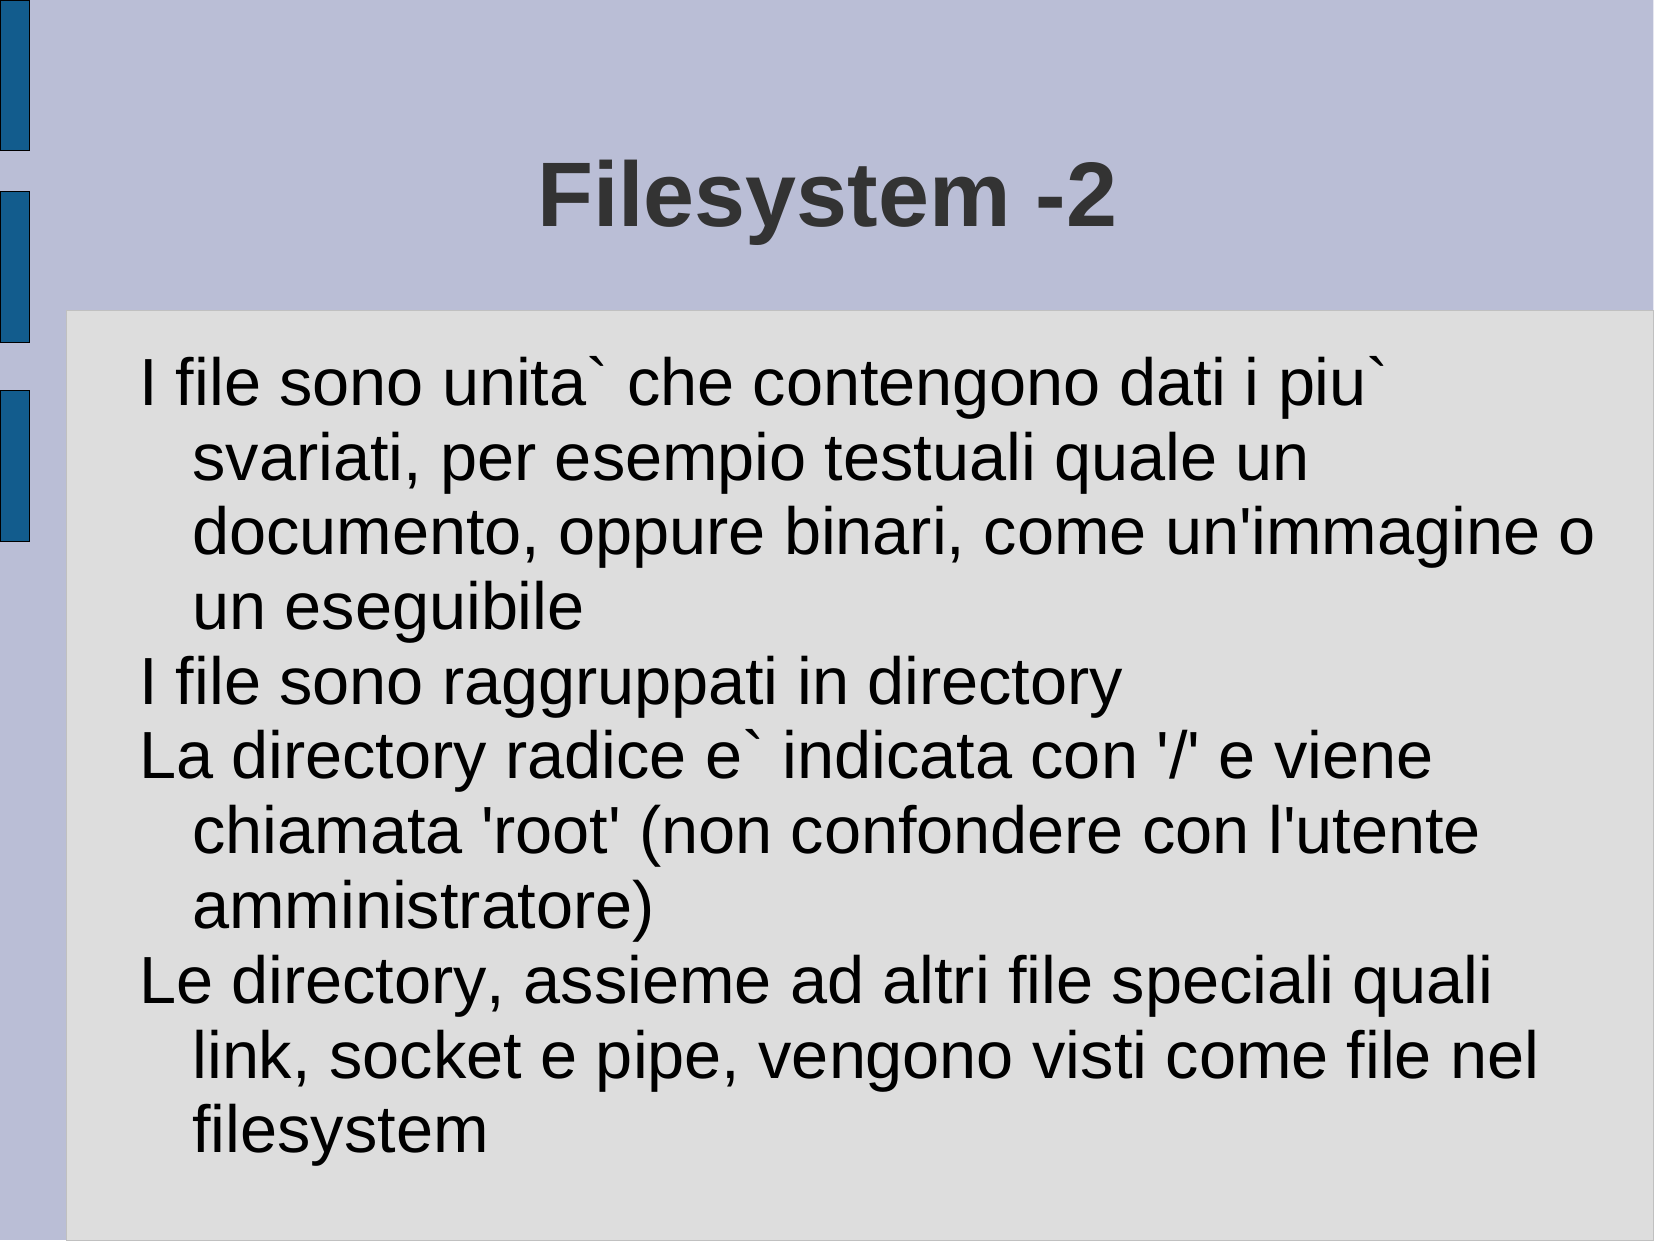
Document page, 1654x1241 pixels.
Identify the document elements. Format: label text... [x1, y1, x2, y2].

title Filesystem -2 [121, 91, 1534, 299]
list I file sono unita` che contengono dati i piu` svariati, per esempio testuali quale un documento, oppure binari, come un'immagine o un eseguibile I file sono raggruppati in directory La directory radice e` indicata con '/' e viene chiamata 'root' (non confondere con l'utente amministratore) Le directory, assieme ad altri file speciali quali link, socket e pipe, vengono visti come file nel filesystem [121, 344, 1625, 1201]
